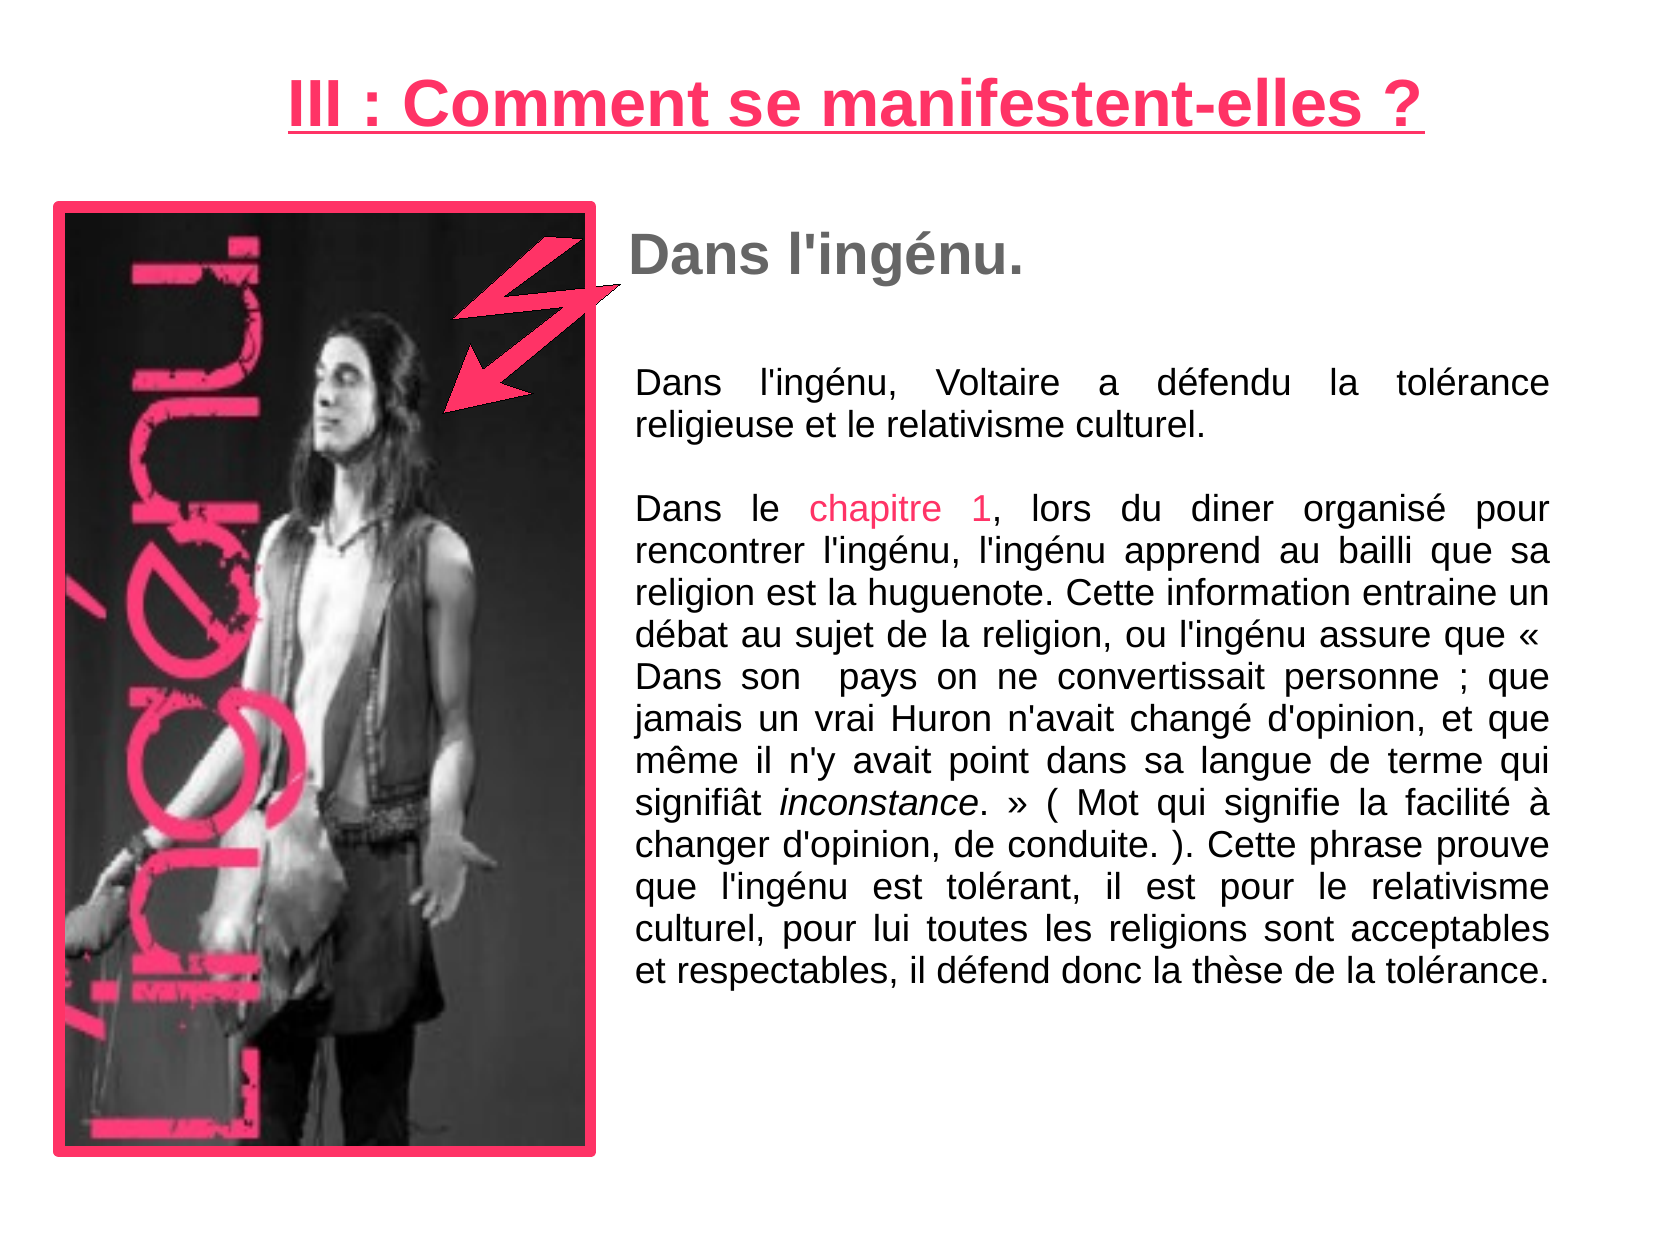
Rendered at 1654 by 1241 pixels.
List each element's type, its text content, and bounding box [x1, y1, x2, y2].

text_box [442, 236, 585, 414]
text_box Dans l'ingénu. [596, 213, 1536, 296]
picture [65, 213, 585, 1146]
text_box Dans l'ingénu, Voltaire a défendu la tolérance religieuse et le relativisme culturel. Dans le chapitre 1, lors du diner organisé pour rencontrer l'ingénu, l'ingénu apprend au bailli que sa religion est la huguenote. Cette information entraine un débat au sujet de la religion, ou l'ingénu assure que « Dans son pays on ne convertissait personne ; que jamais un vrai Huron n'avait changé d'opinion, et que même il n'y avait point dans sa langue de terme qui signifiât inconstance. » ( Mot qui signifie la facilité à changer d'opinion, de conduite. ). Cette phrase prouve que l'ingénu est tolérant, il est pour le relativisme culturel, pour lui toutes les religions sont acceptables et respectables, il défend donc la thèse de la tolérance. [620, 354, 1565, 1000]
text_box [596, 284, 621, 305]
text_box III : Comment se manifestent-elles ? [147, 59, 1565, 149]
